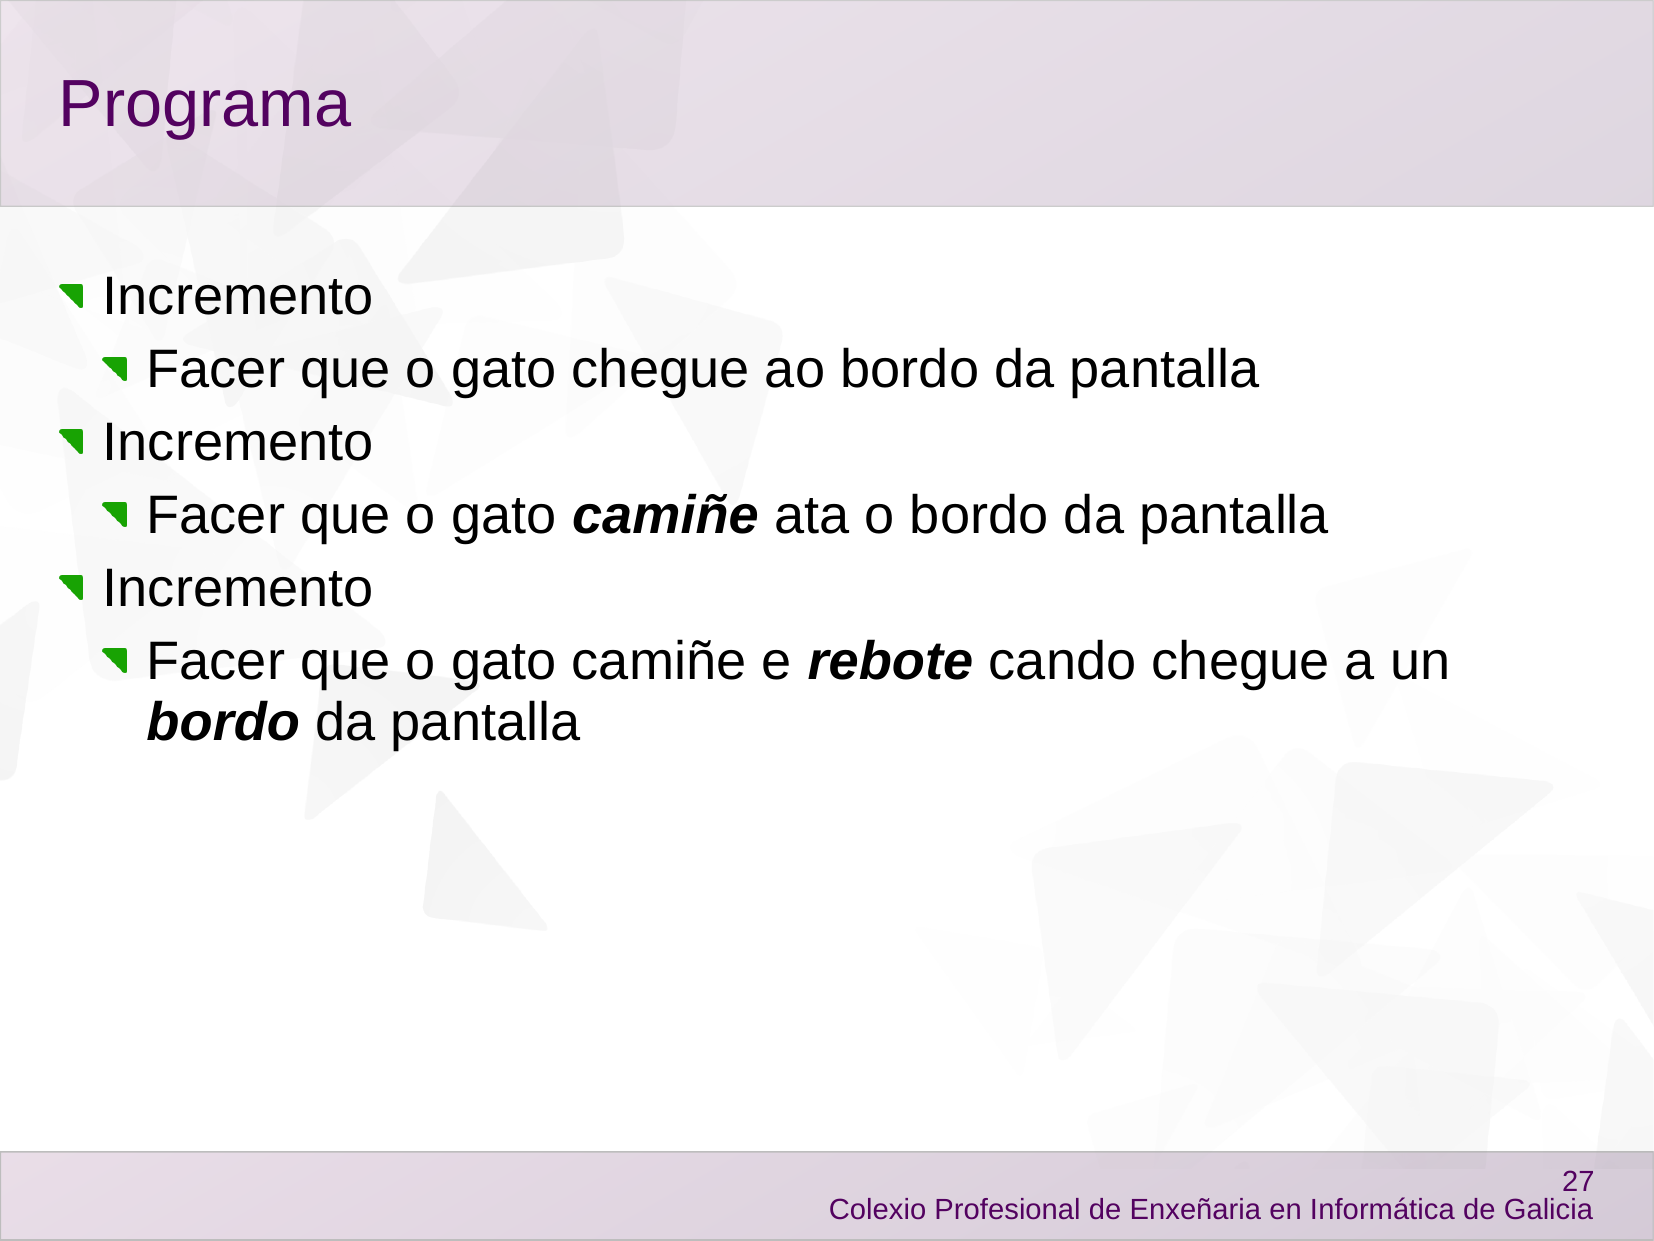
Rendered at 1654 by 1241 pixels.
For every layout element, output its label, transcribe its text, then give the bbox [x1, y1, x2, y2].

list Incremento Facer que o gato chegue ao bordo da pantalla Incremento Facer que o gato camiñe ata o bordo da pantalla Incremento Facer que o gato camiñe e rebote cando chegue a un bordo da pantalla [59, 265, 1595, 986]
picture [915, 548, 1654, 1169]
picture [0, 0, 783, 931]
title Programa [59, 29, 1595, 178]
